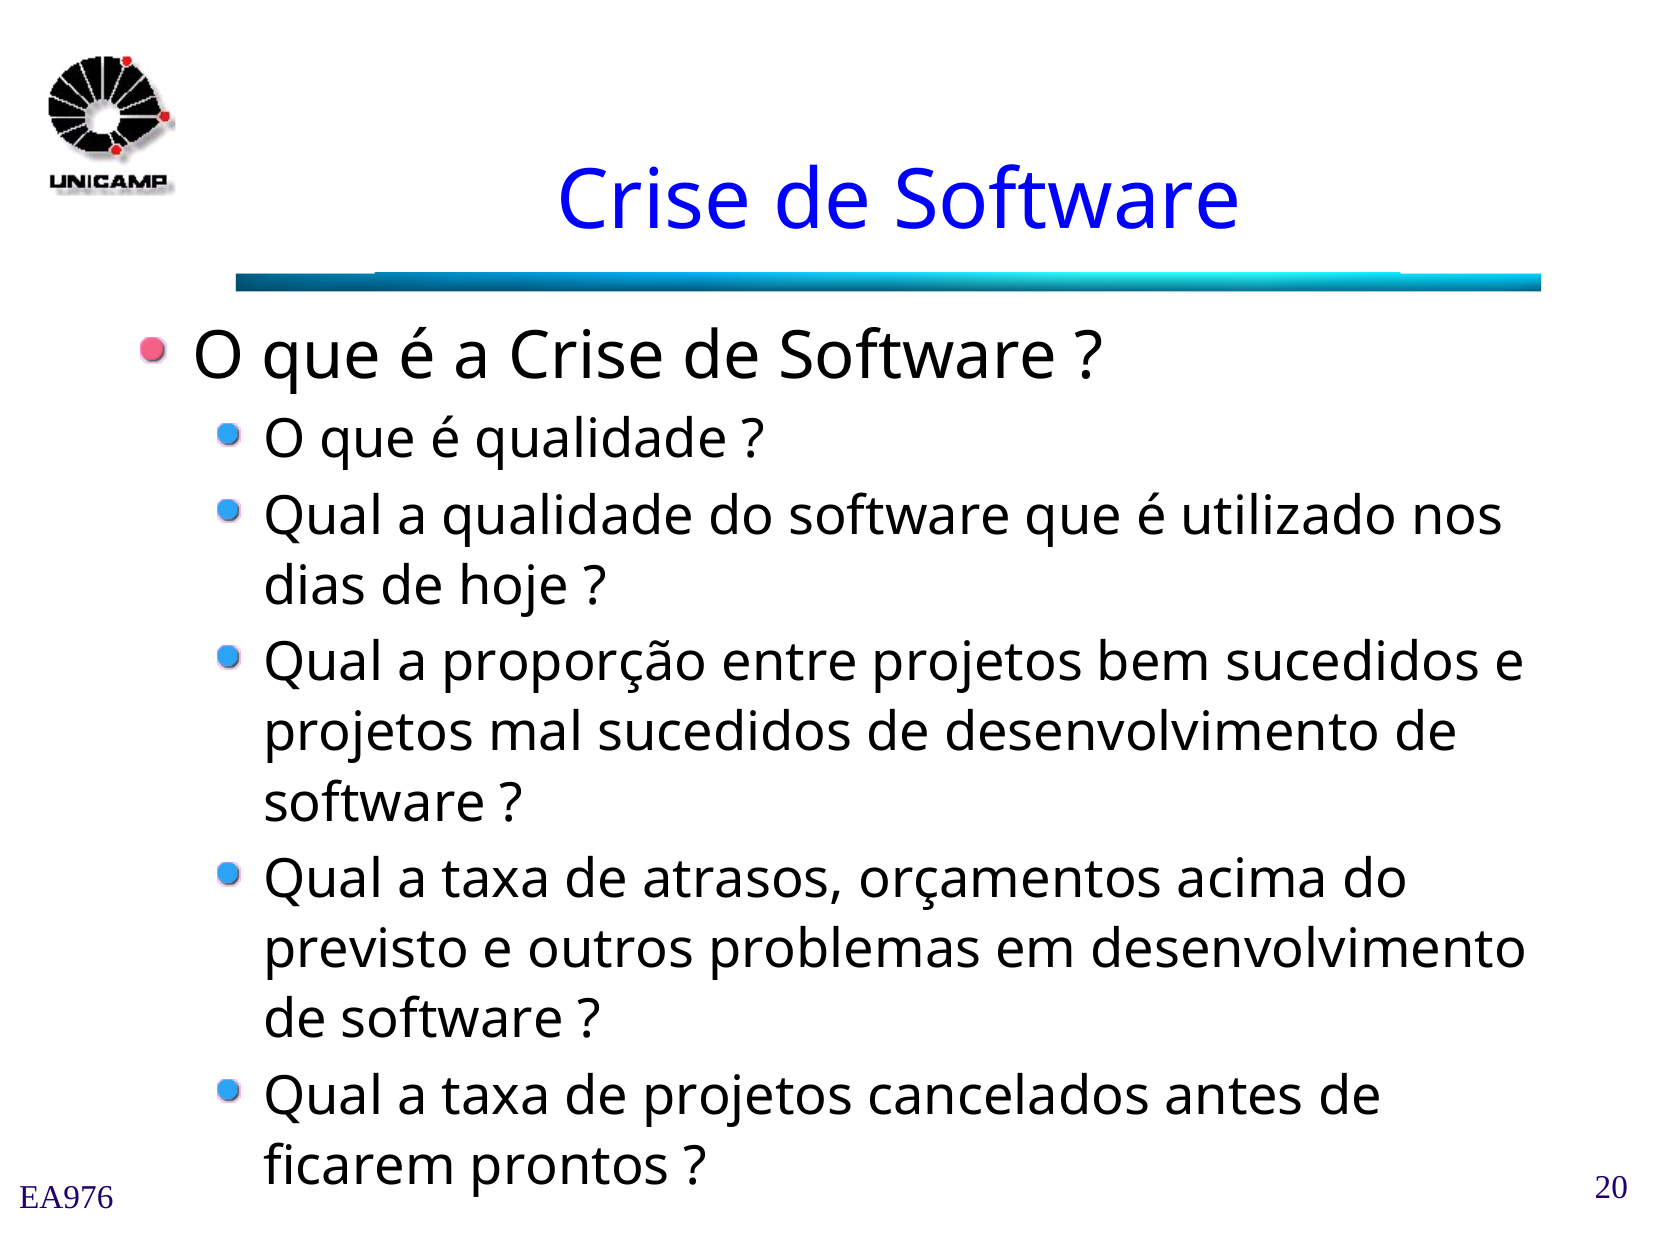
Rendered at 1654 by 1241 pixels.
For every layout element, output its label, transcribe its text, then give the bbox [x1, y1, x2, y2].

list O que é a Crise de Software ? O que é qualidade ? Qual a qualidade do software que é utilizado nos dias de hoje ? Qual a proporção entre projetos bem sucedidos e projetos mal sucedidos de desenvolvimento de software ? Qual a taxa de atrasos, orçamentos acima do previsto e outros problemas em desenvolvimento de software ? Qual a taxa de projetos cancelados antes de ficarem prontos ? [121, 309, 1534, 1182]
title Crise de Software [264, 57, 1534, 250]
picture [125, 272, 1654, 295]
